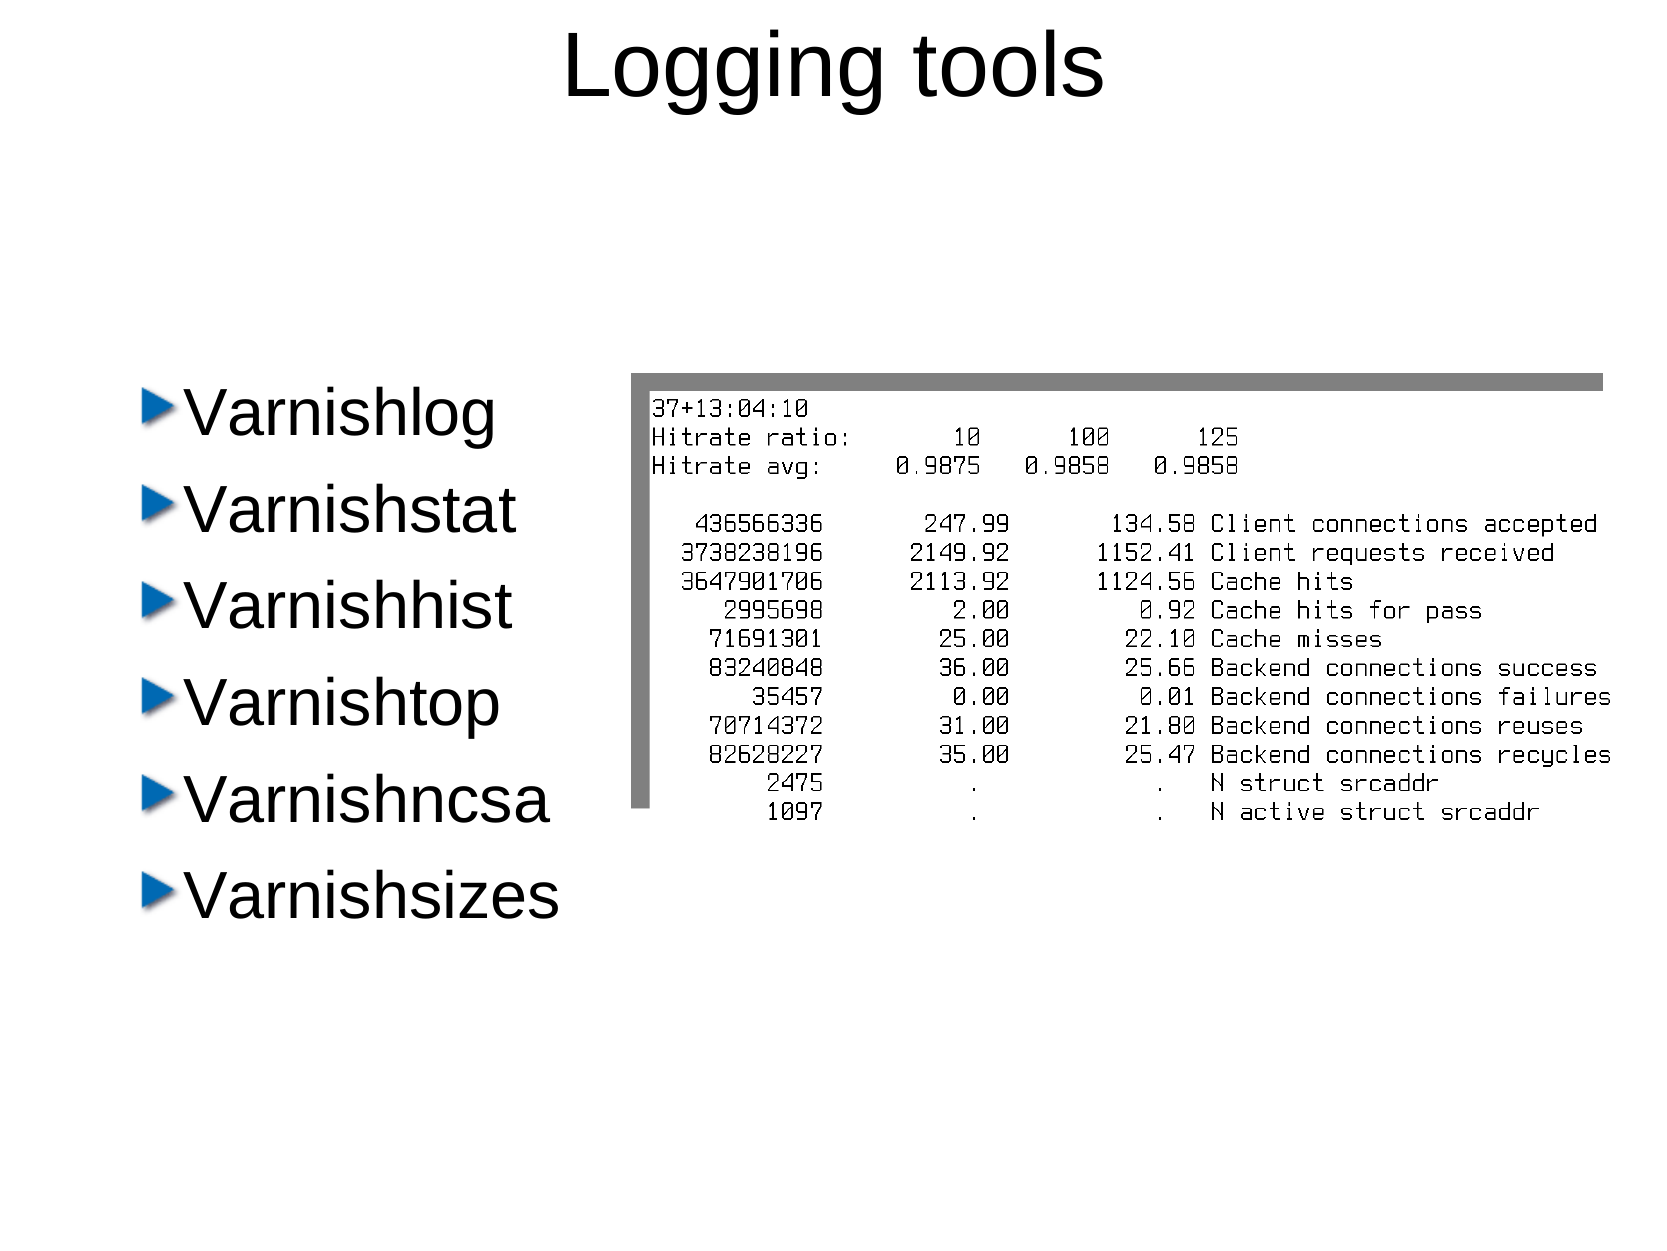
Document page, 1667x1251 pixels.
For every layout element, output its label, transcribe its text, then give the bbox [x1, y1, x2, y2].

list Varnishlog Varnishstat Varnishhist Varnishtop Varnishncsa Varnishsizes [124, 360, 816, 1187]
title Logging tools [126, 0, 1542, 221]
picture [649, 391, 1621, 827]
